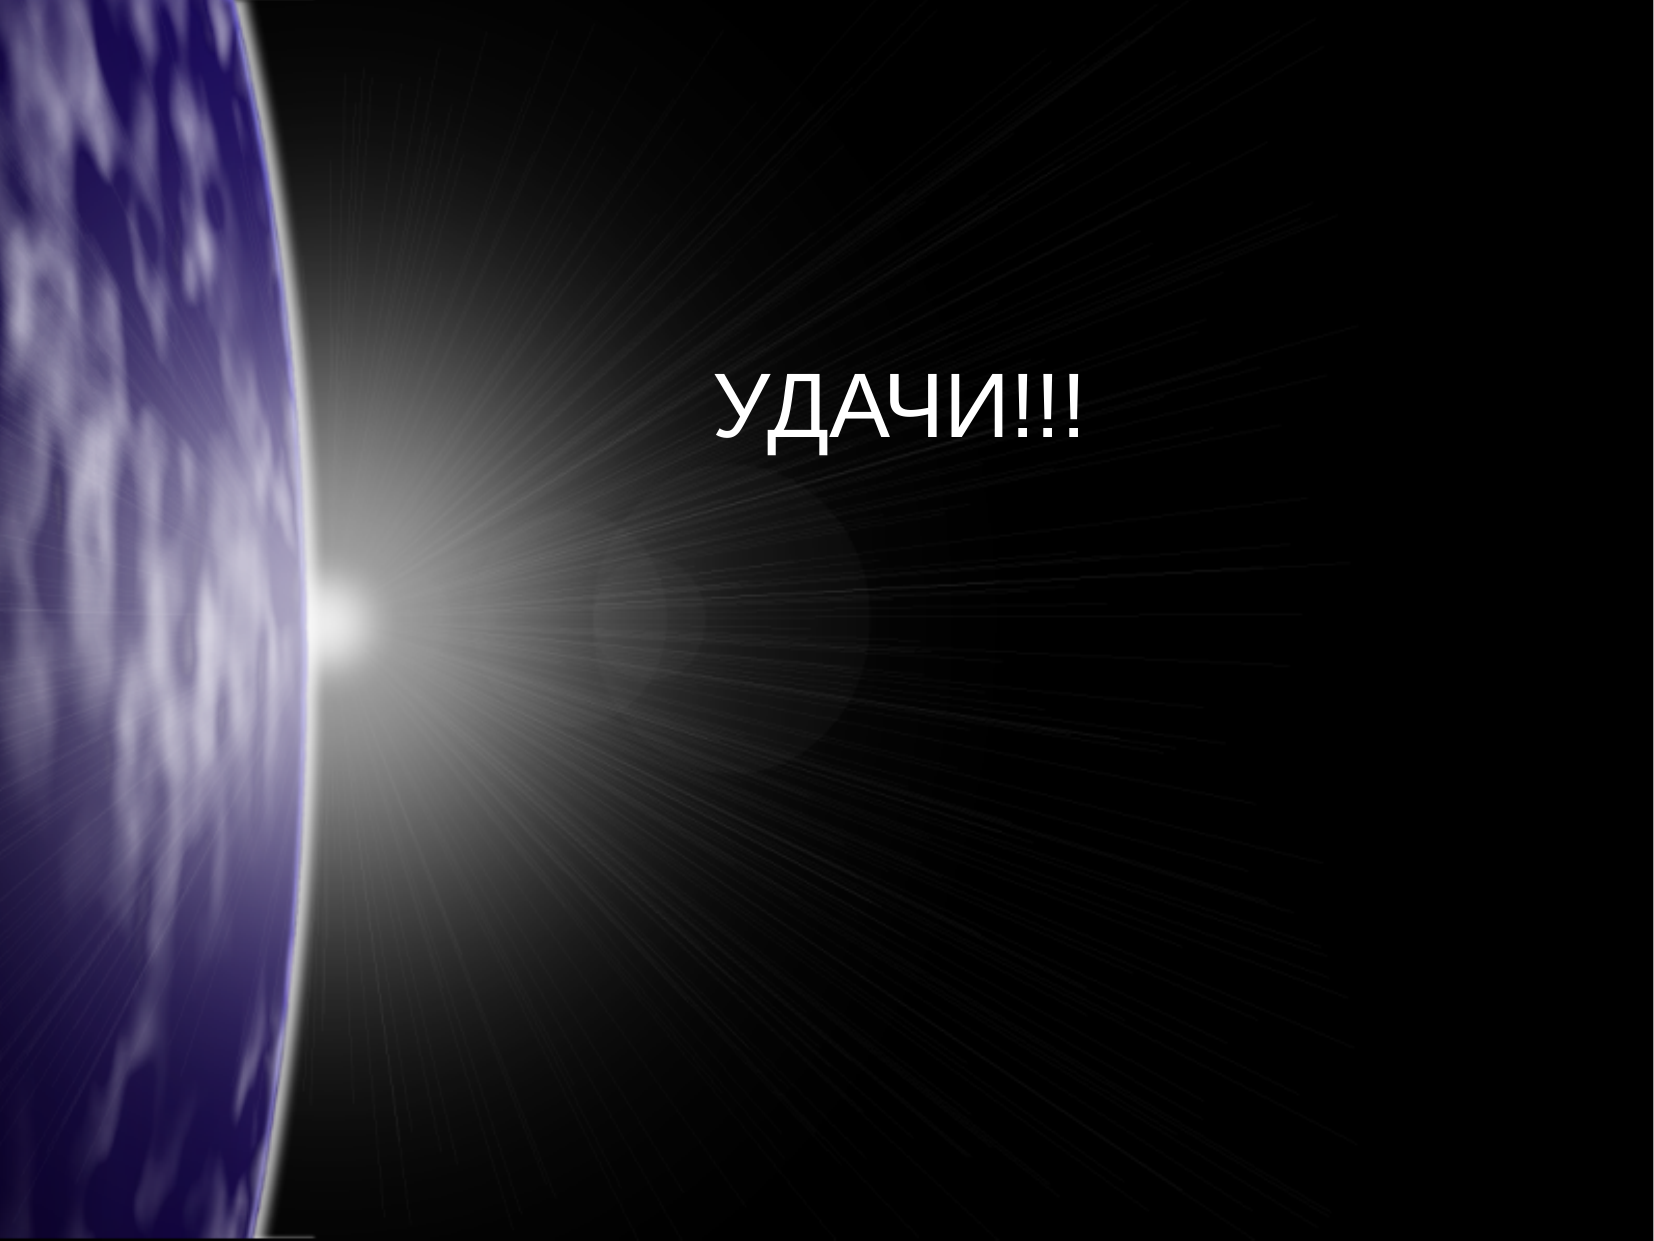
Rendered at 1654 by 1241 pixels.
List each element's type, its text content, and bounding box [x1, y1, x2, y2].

title УДАЧИ!!! [324, 354, 1476, 560]
picture [0, 0, 1654, 1241]
